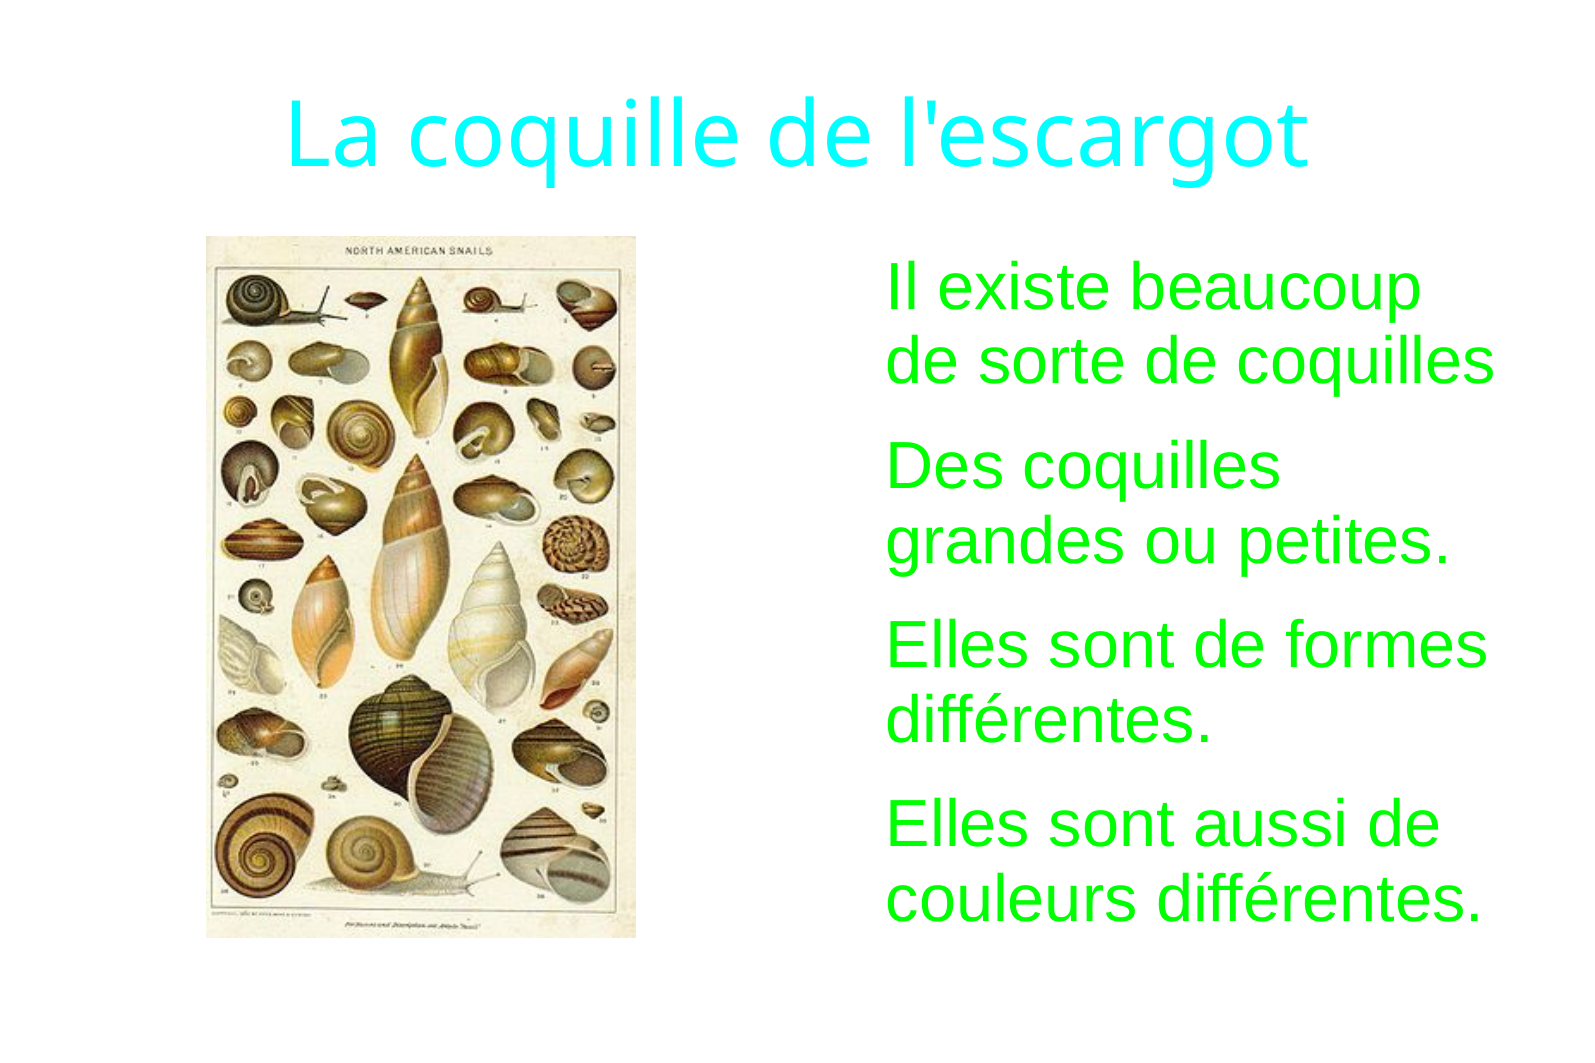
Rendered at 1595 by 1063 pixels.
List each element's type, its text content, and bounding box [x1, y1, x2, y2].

title La coquille de l'escargot [79, 13, 1515, 249]
list Il existe beaucoup de sorte de coquilles Des coquilles grandes ou petites. Elles sont de formes différentes. Elles sont aussi de couleurs différentes. [814, 248, 1516, 936]
picture [206, 236, 636, 938]
